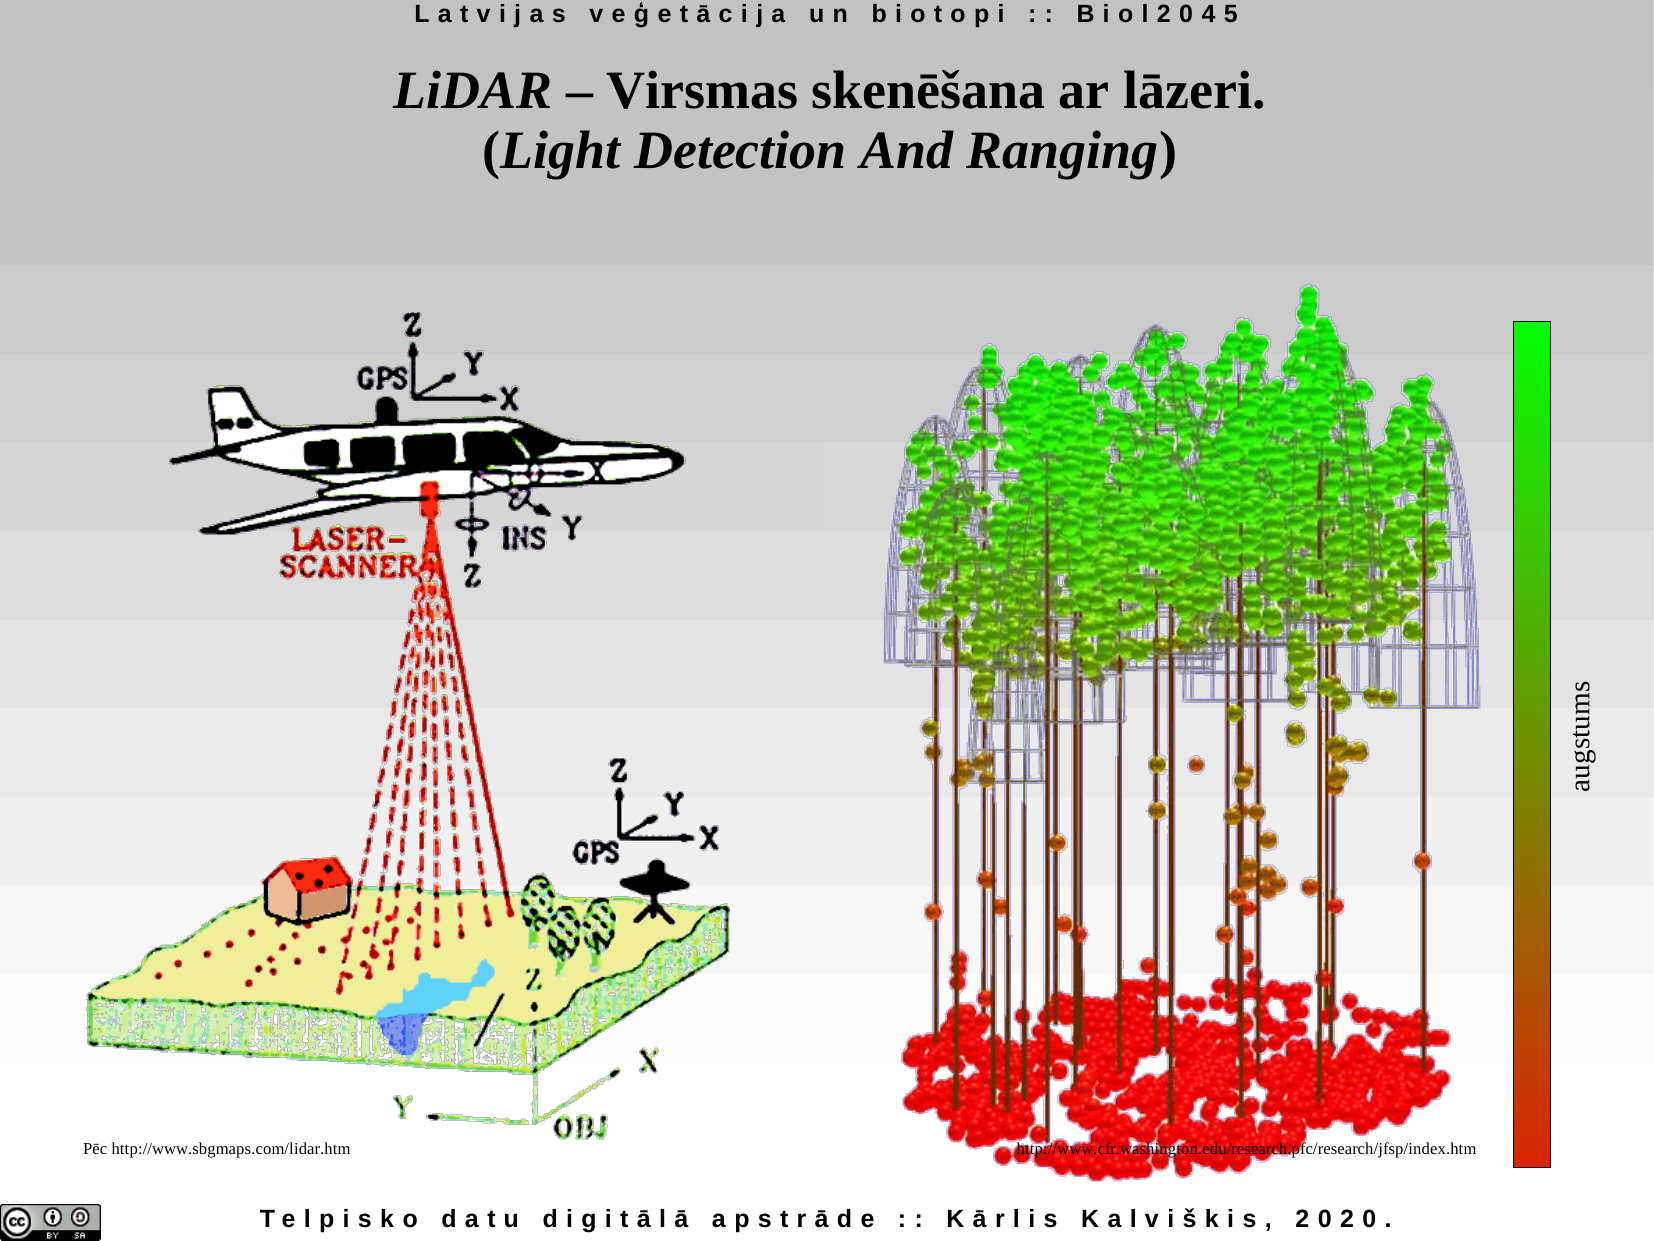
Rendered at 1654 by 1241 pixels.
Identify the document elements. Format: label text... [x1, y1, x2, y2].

text_box [1513, 321, 1551, 1168]
text_box augstums [1563, 680, 1596, 793]
text_box Pēc http://www.sbgmaps.com/lidar.htm [68, 1132, 367, 1166]
title LiDAR – Virsmas skenēšana ar lāzeri. (Light Detection And Ranging) [34, 61, 1626, 296]
text_box http://www.cfr.washington.edu/research.pfc/research/jfsp/index.htm [1001, 1132, 1494, 1166]
picture [0, 0, 1654, 1241]
